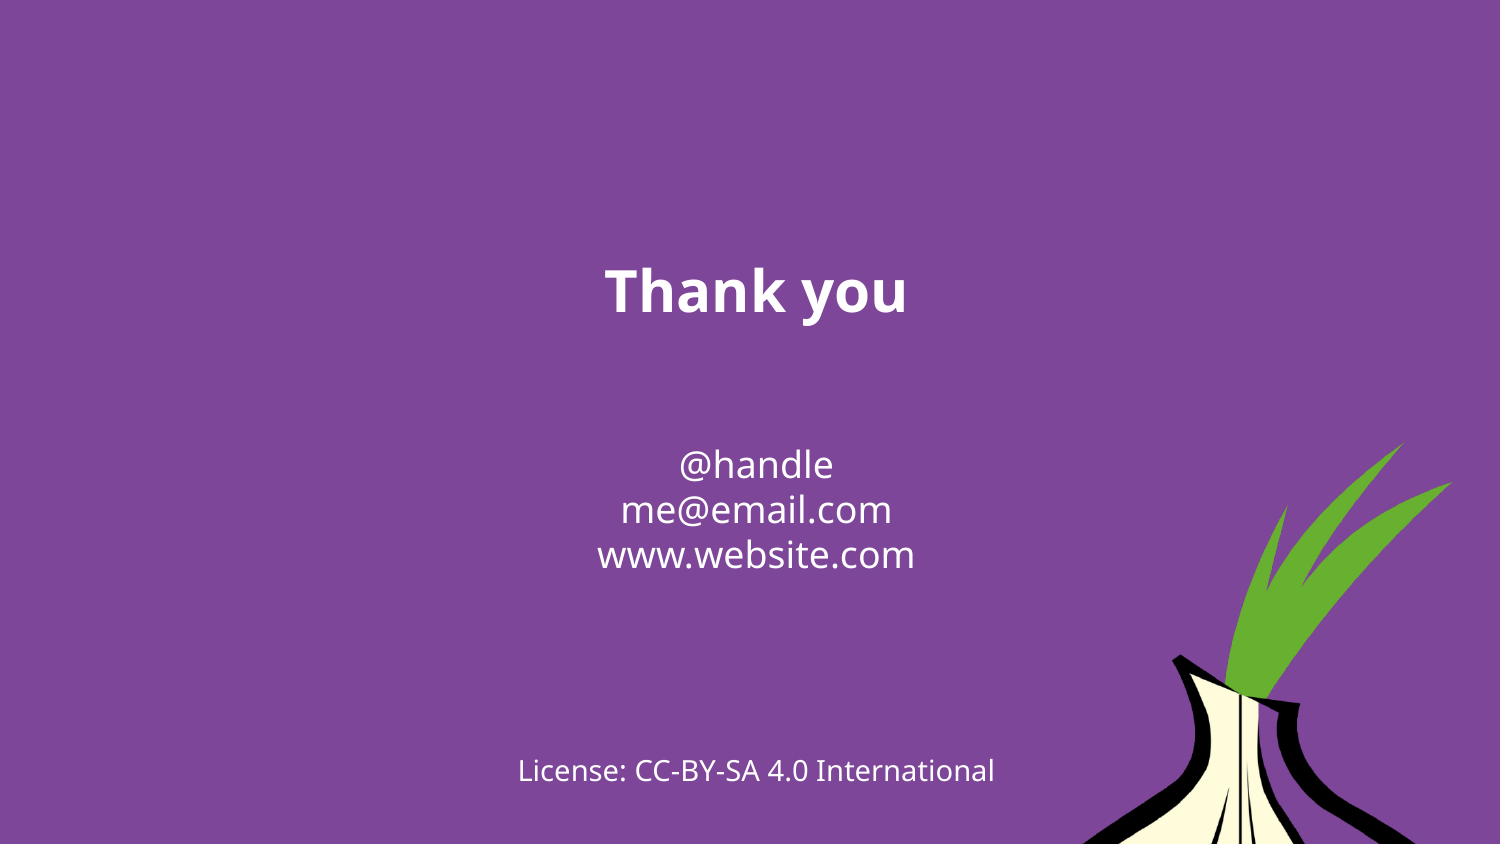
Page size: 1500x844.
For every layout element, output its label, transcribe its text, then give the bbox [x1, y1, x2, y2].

text_box @handle me@email.com www.website.com [431, 433, 1082, 584]
text_box License: CC-BY-SA 4.0 International [487, 744, 1026, 795]
picture [962, 442, 1500, 844]
text_box Thank you [325, 246, 1188, 332]
